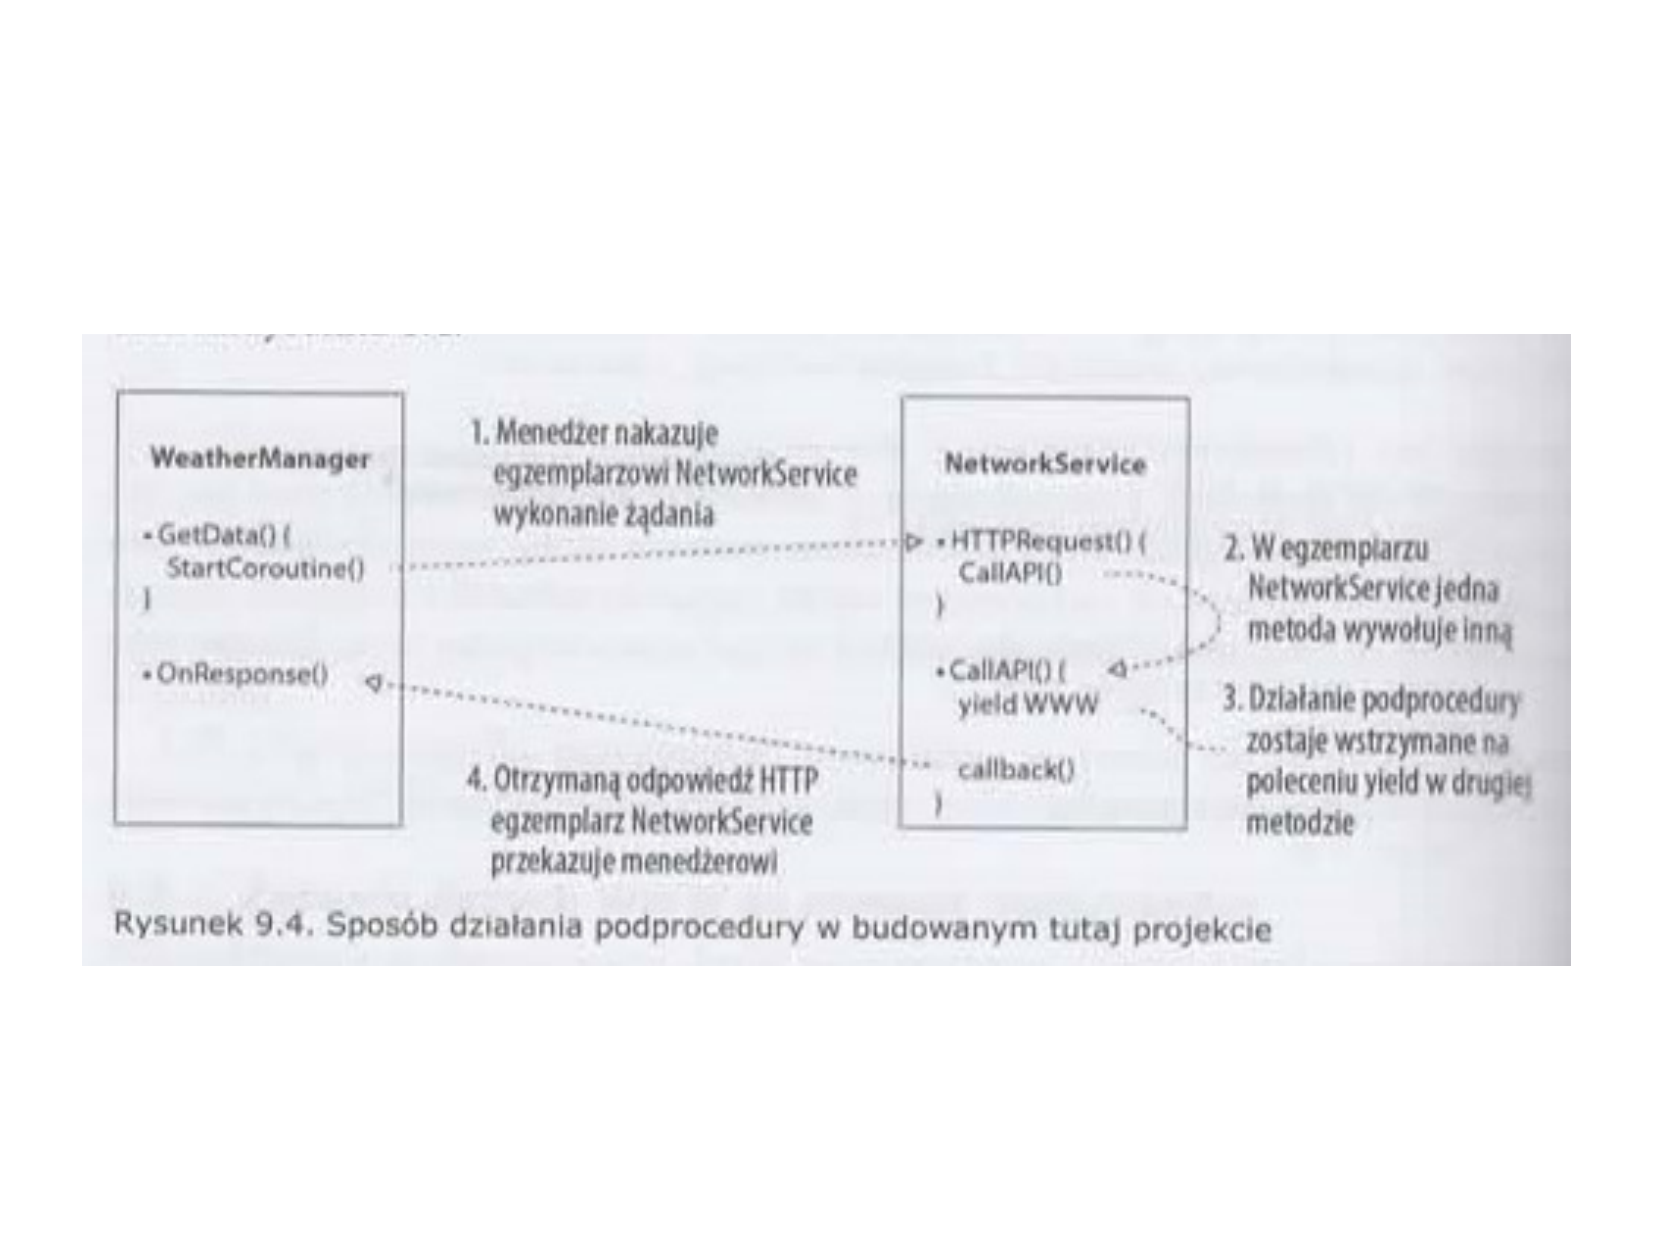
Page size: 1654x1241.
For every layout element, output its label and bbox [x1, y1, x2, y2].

picture [82, 334, 1571, 966]
